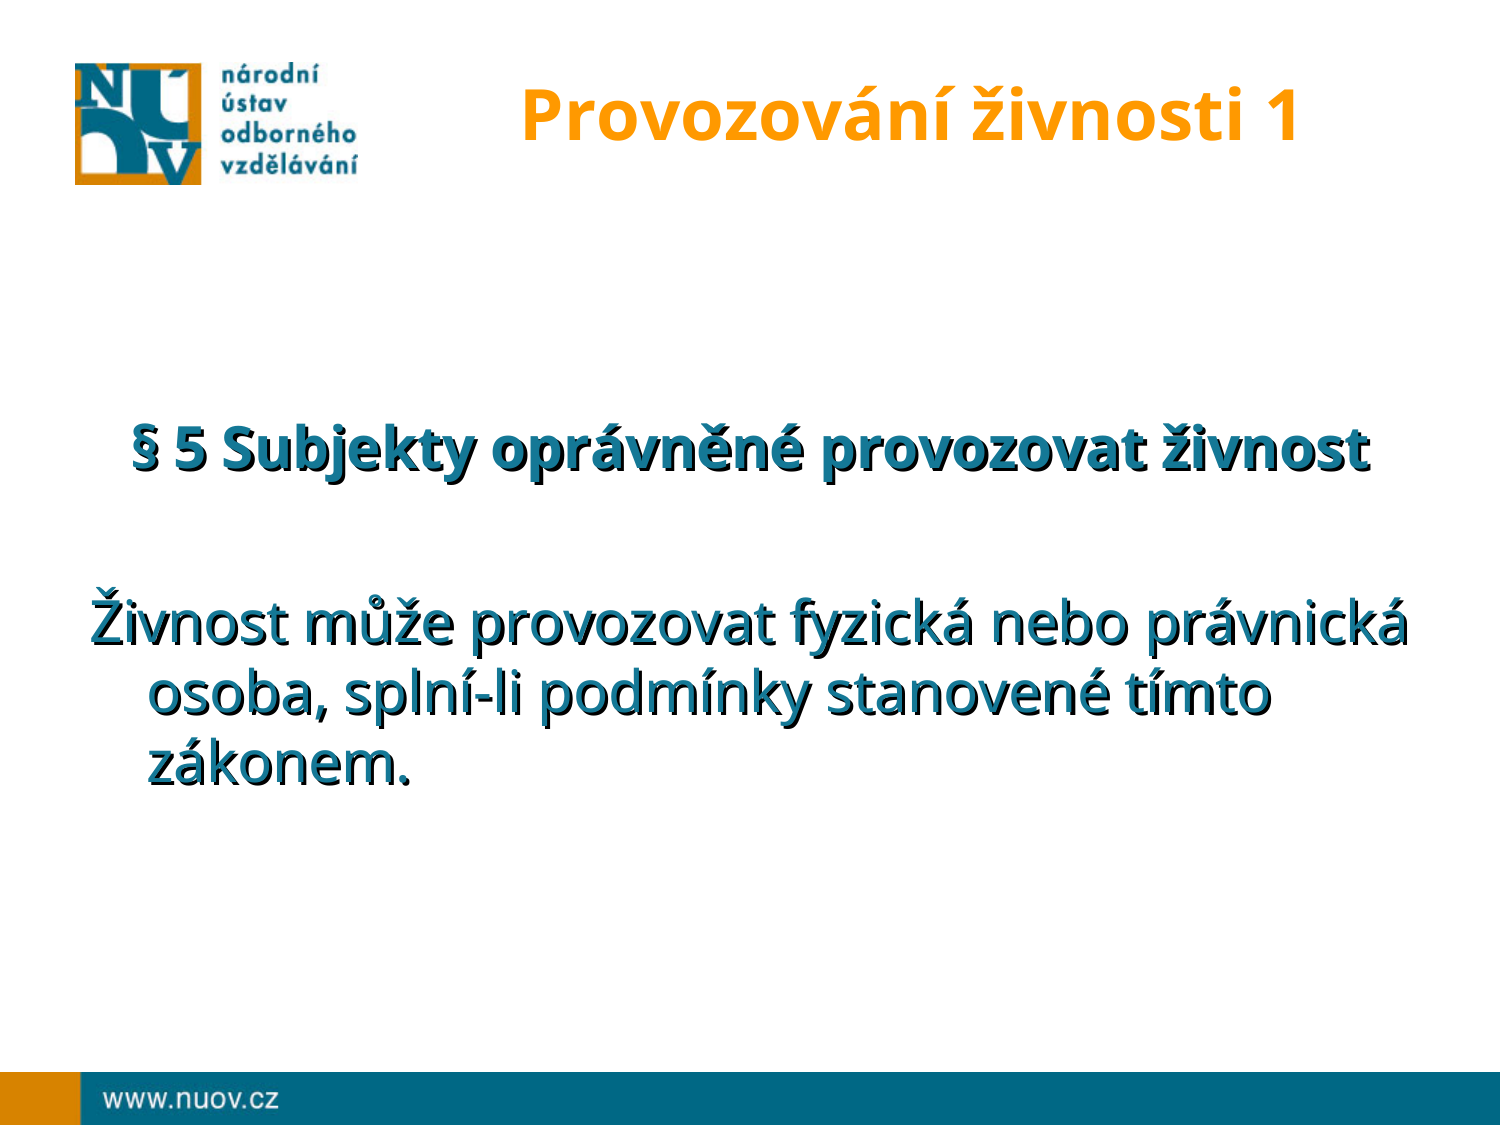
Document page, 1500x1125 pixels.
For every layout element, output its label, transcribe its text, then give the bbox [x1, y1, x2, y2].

text_box [75, 62, 358, 185]
text_box § 5 Subjekty oprávněné provozovat živnost Živnost může provozovat fyzická nebo právnická osoba, splní-li podmínky stanovené tímto zákonem. [75, 402, 1426, 802]
text_box [0, 1072, 1500, 1125]
title Provozování živnosti 1 [399, 37, 1425, 188]
